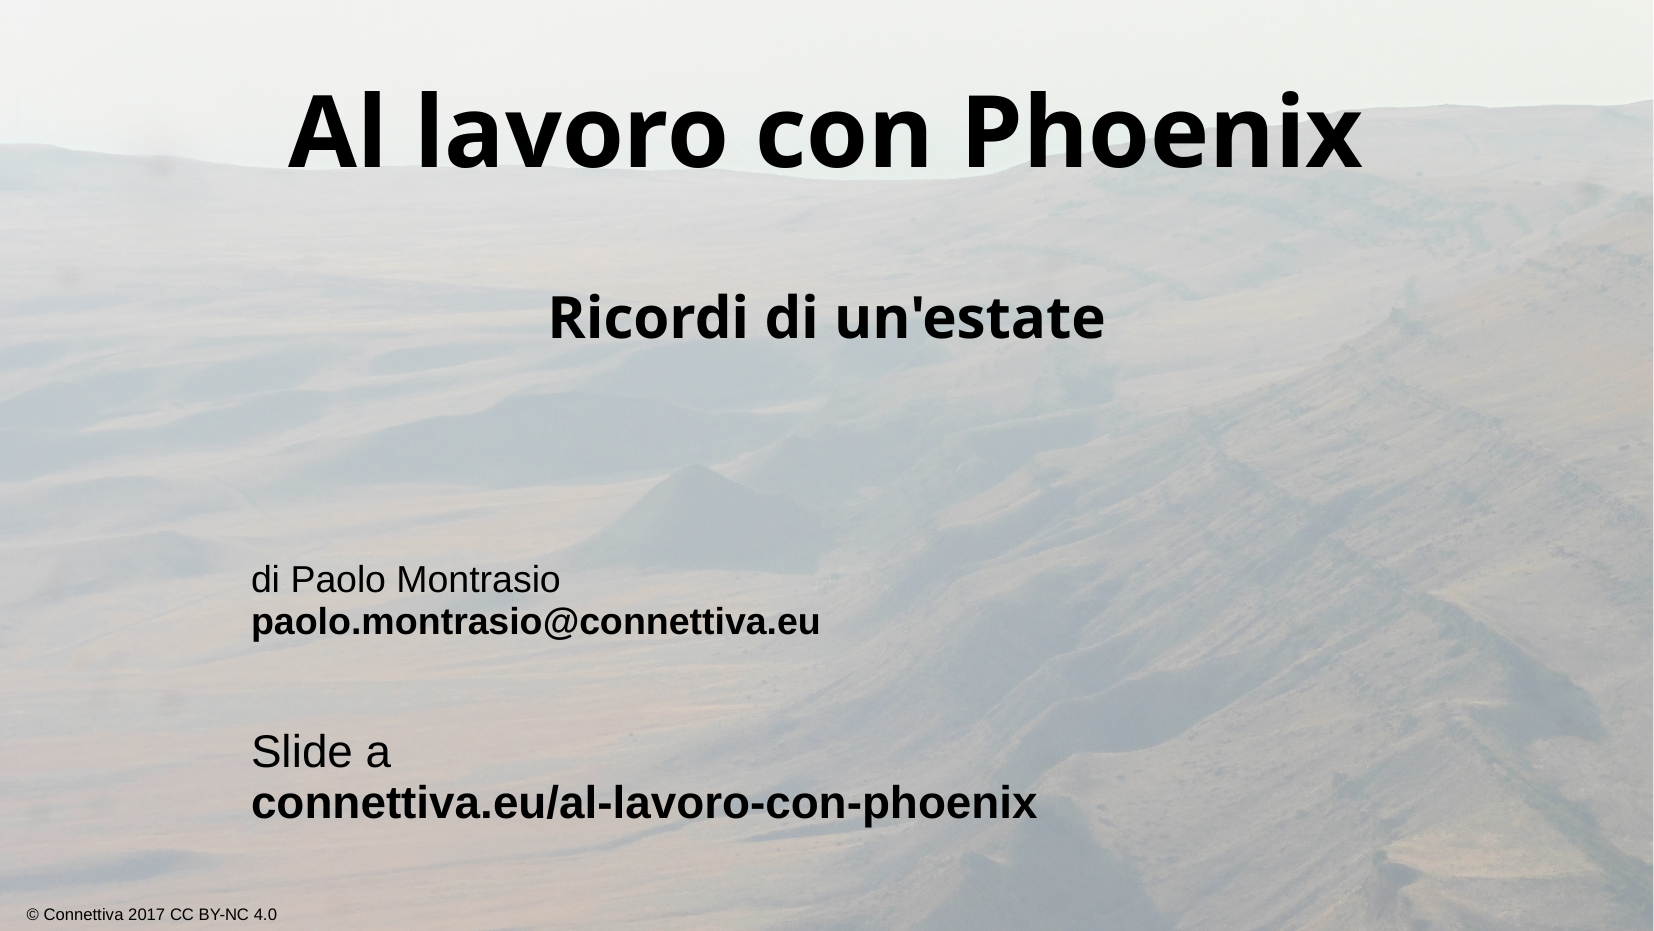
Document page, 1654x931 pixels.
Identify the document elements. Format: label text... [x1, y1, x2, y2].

text_box [0, 0, 1654, 931]
text_box di Paolo Montrasio paolo.montrasio@connettiva.eu Slide a connettiva.eu/al-lavoro-con-phoenix [236, 550, 1335, 837]
text_box Al lavoro con Phoenix Ricordi di un'estate [236, 53, 1418, 436]
text_box © Connettiva 2017 CC BY-NC 4.0 [11, 897, 591, 931]
